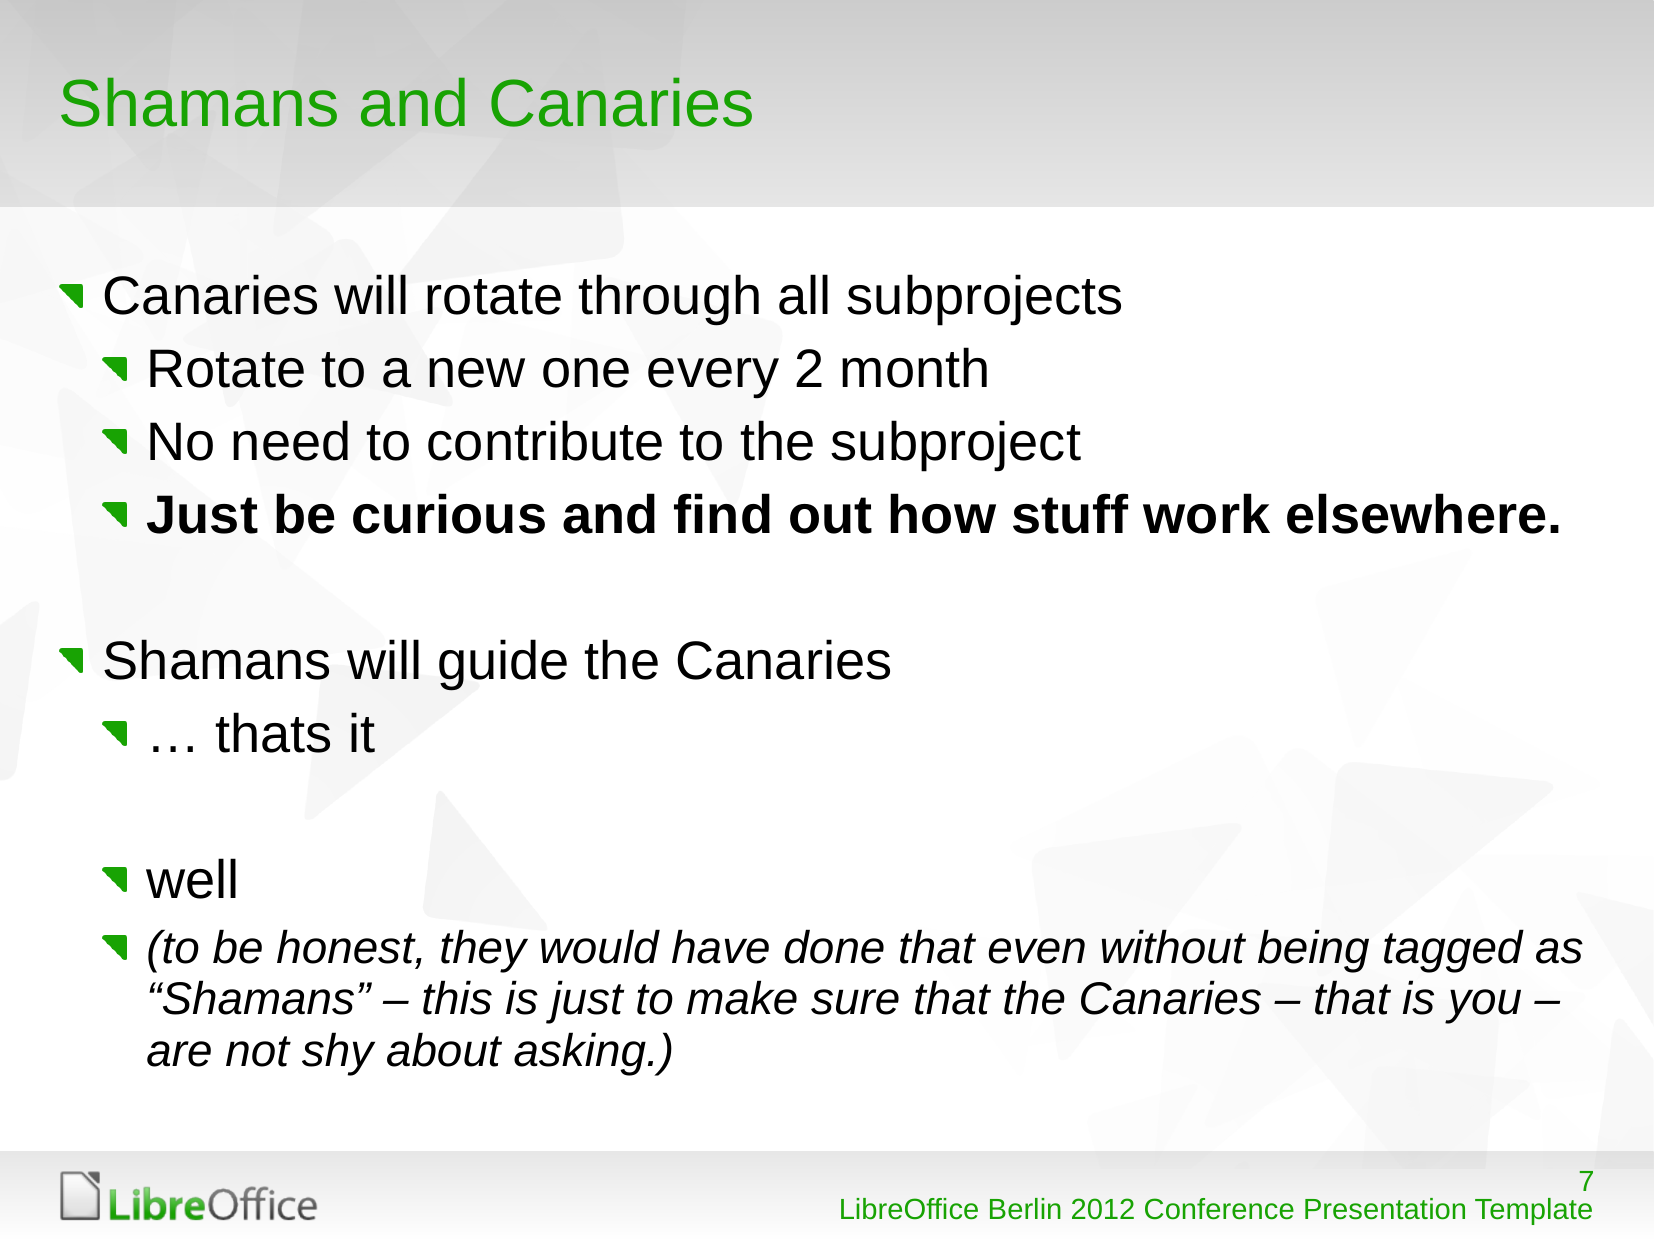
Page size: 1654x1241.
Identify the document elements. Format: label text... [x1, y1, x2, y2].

title Shamans and Canaries [59, 29, 1595, 178]
picture [915, 548, 1654, 1169]
picture [41, 1152, 337, 1240]
list Canaries will rotate through all subprojects Rotate to a new one every 2 month No need to contribute to the subproject Just be curious and find out how stuff work elsewhere. Shamans will guide the Canaries … thats it well (to be honest, they would have done that even without being tagged as “Shamans” – this is just to make sure that the Canaries – that is you – are not shy about asking.) [59, 265, 1595, 1114]
picture [0, 0, 783, 931]
